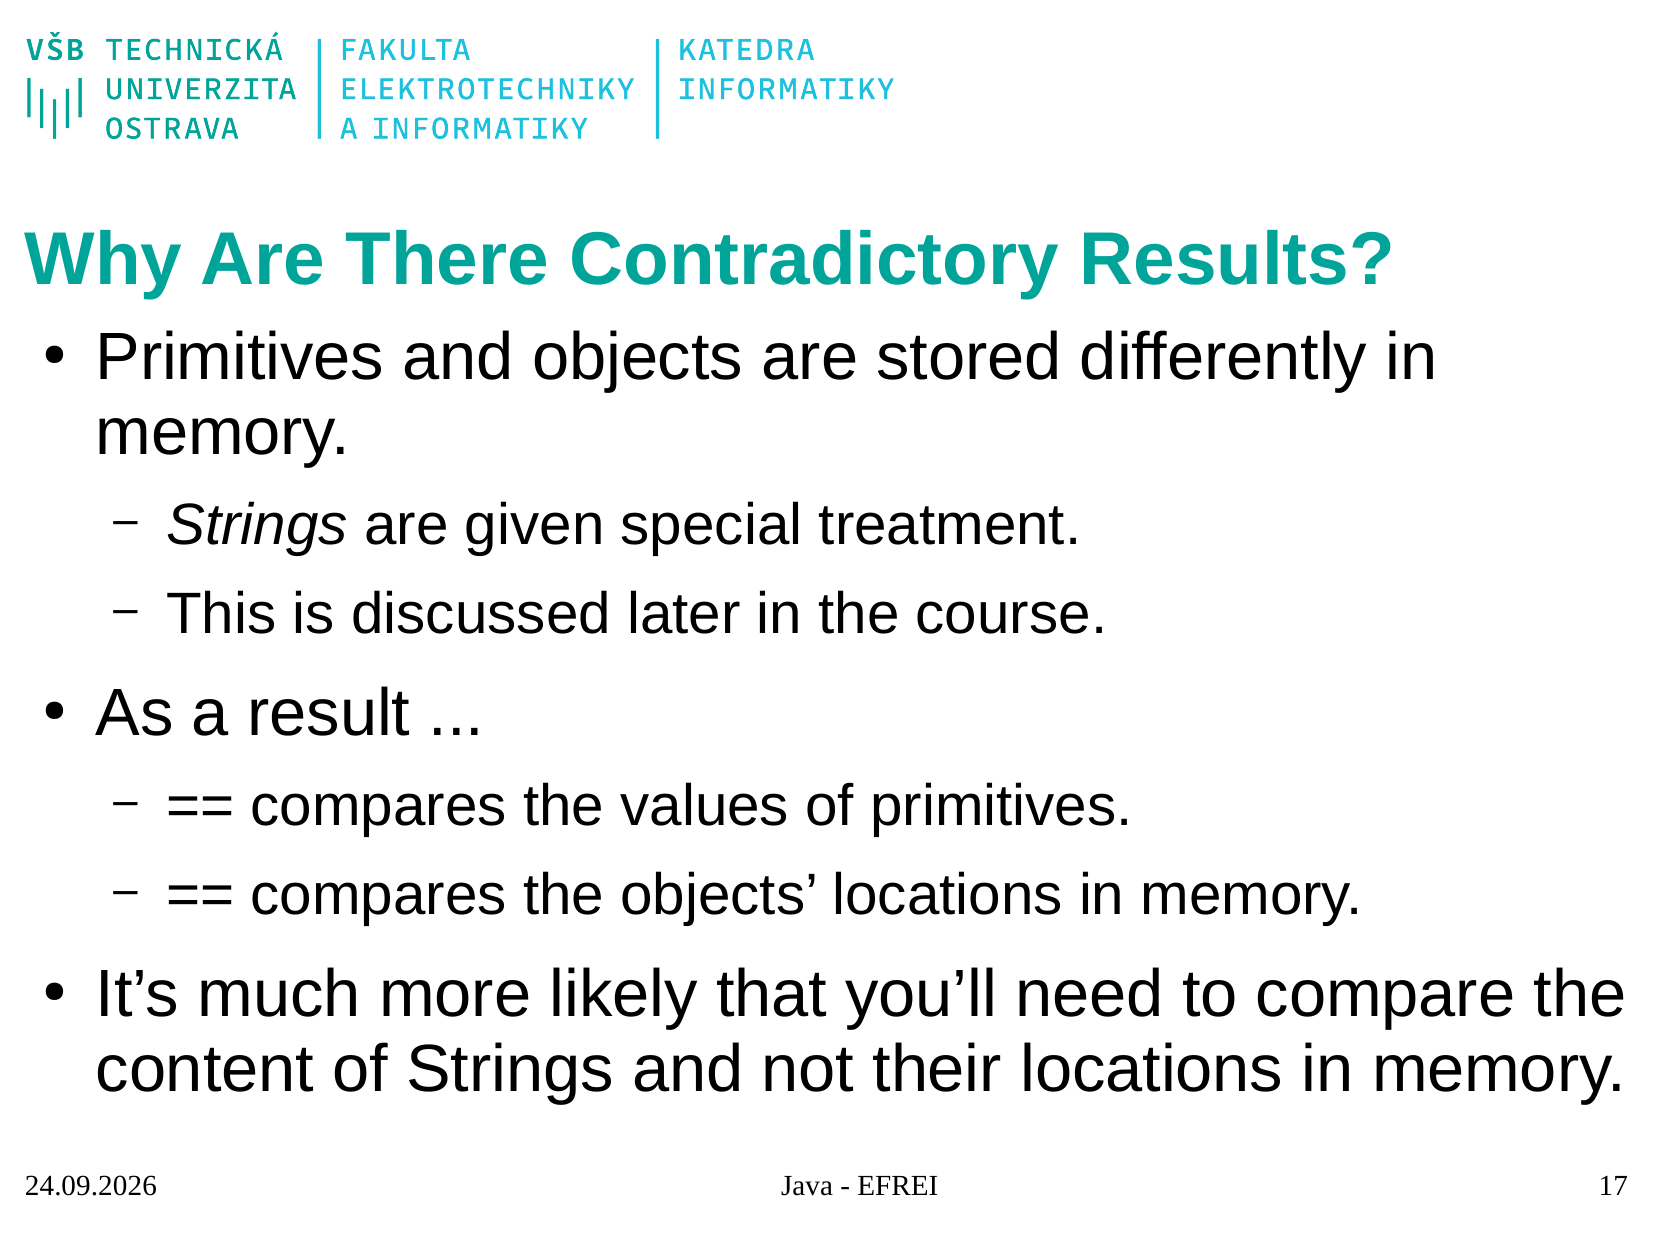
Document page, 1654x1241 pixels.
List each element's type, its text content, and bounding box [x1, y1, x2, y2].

list Primitives and objects are stored differently in memory. Strings are given special treatment. This is discussed later in the course. As a result ... == compares the values of primitives. == compares the objects’ locations in memory. It’s much more likely that you’ll need to compare the content of Strings and not their locations in memory. [24, 318, 1629, 1146]
title Why Are There Contradictory Results? [24, 169, 1629, 300]
picture [26, 31, 894, 139]
